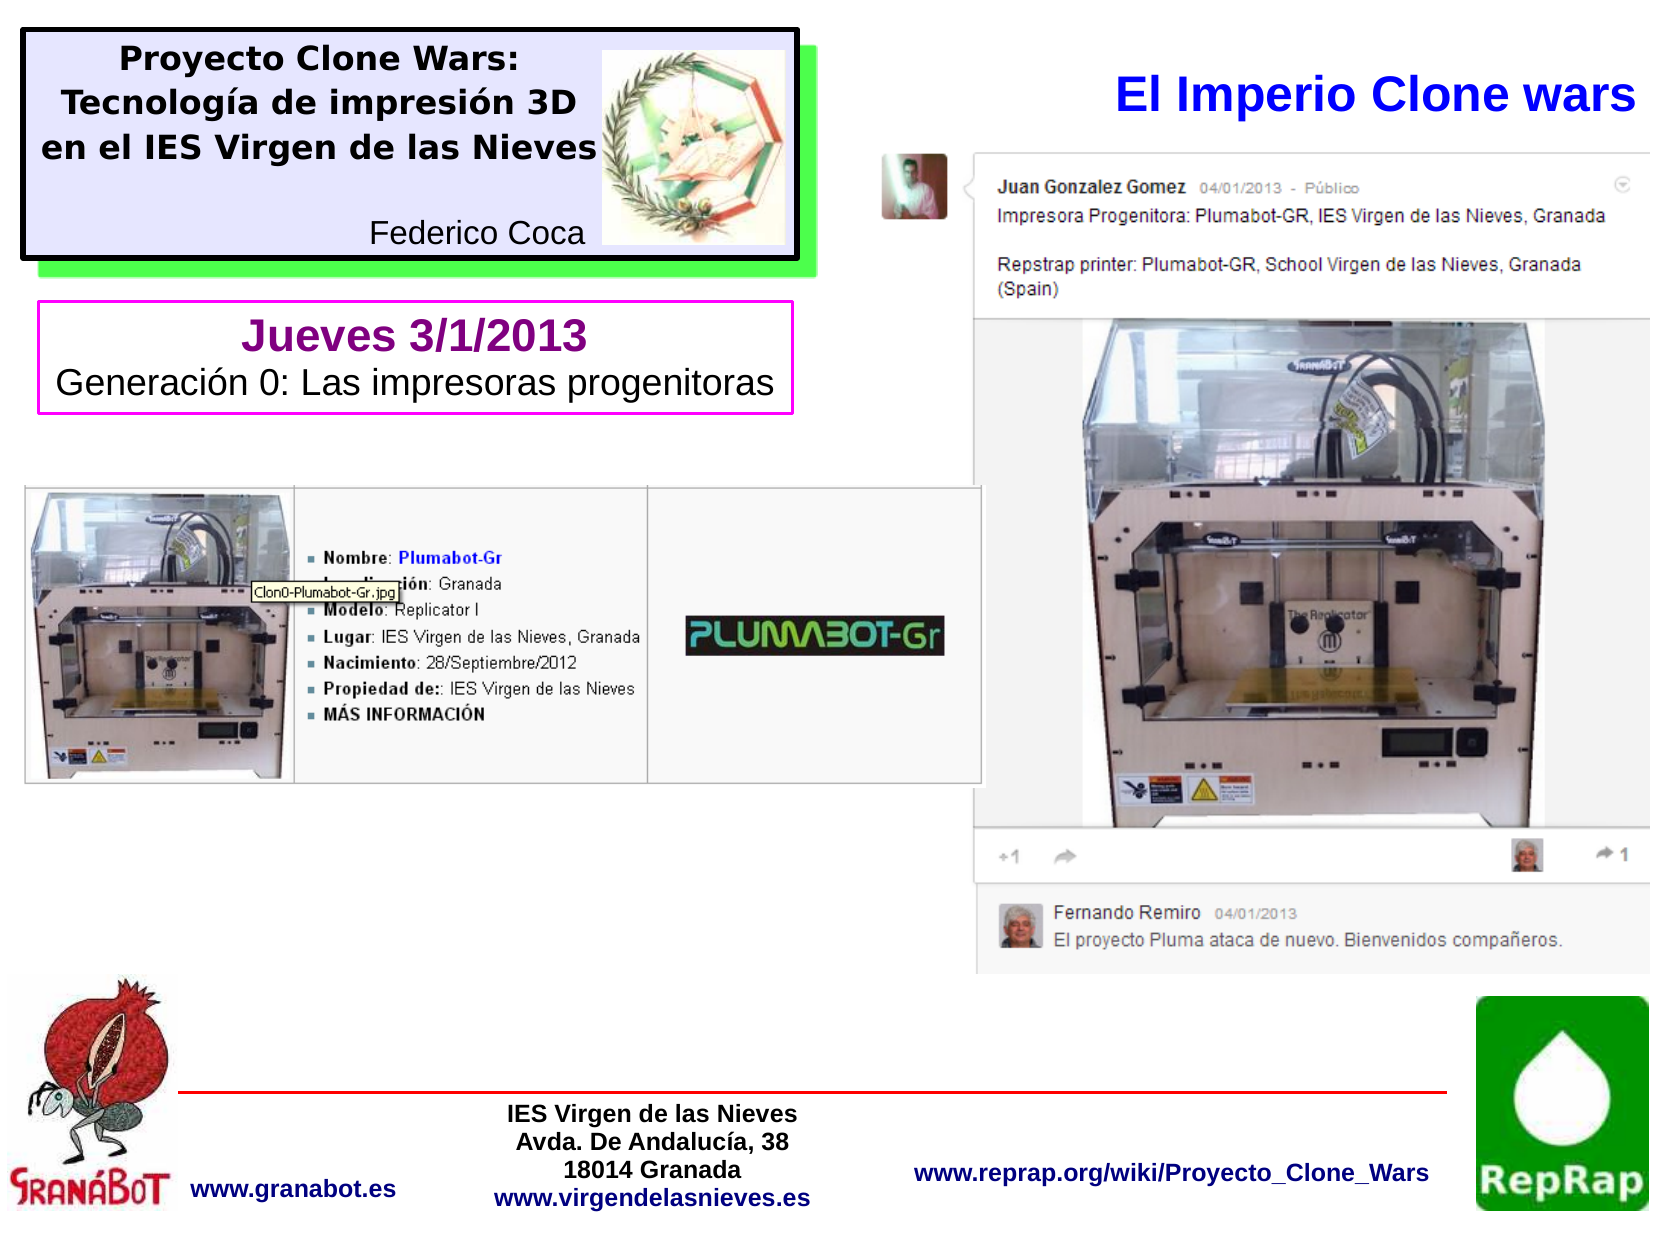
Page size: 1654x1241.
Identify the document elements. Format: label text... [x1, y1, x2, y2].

text_box www.reprap.org/wiki/Proyecto_Clone_Wars [899, 1151, 1447, 1196]
text_box www.granabot.es [178, 1167, 414, 1211]
text_box El Imperio Clone wars [1100, 59, 1654, 131]
picture [7, 974, 178, 1211]
text_box IES Virgen de las Nieves Avda. De Andalucía, 38 18014 Granada www.virgendelasnieves.es [479, 1092, 827, 1223]
text_box Federico Coca [354, 206, 601, 259]
picture [602, 50, 786, 245]
picture [22, 151, 1650, 974]
picture [1476, 996, 1649, 1211]
text_box Jueves 3/1/2013 Generación 0: Las impresoras progenitoras [38, 301, 793, 414]
text_box Proyecto Clone Wars: Tecnología de impresión 3D en el IES Virgen de las Nieves [23, 29, 798, 259]
